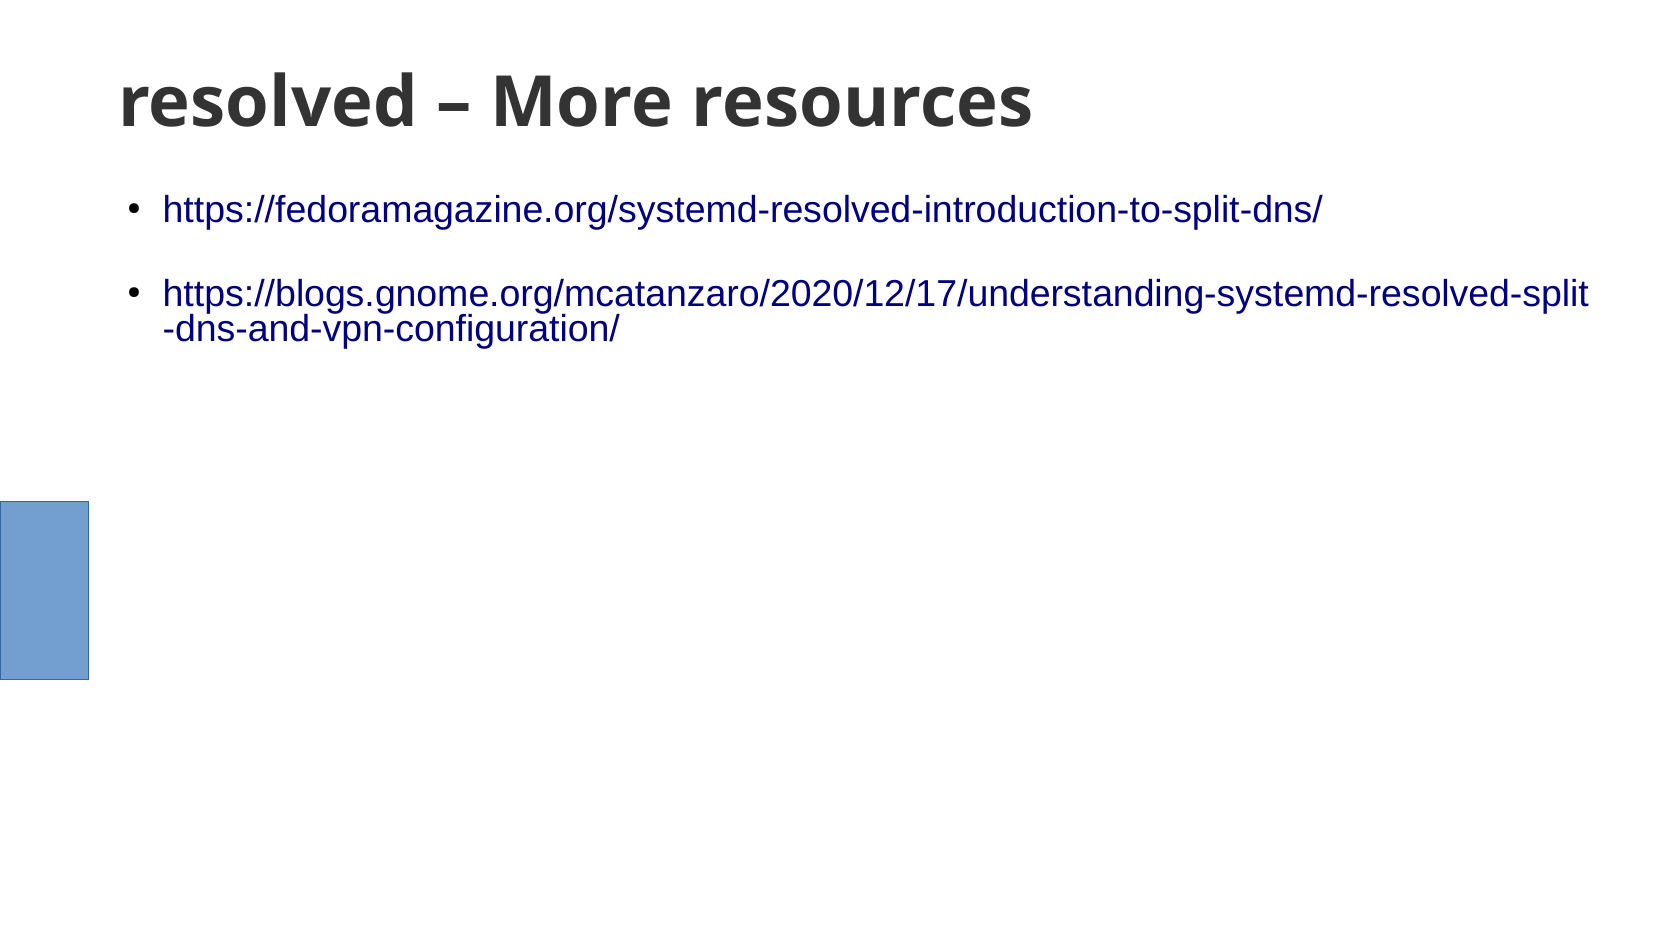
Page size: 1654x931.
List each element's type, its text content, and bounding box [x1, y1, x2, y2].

title resolved – More resources [118, 10, 1536, 181]
text_box https://fedoramagazine.org/systemd-resolved-introduction-to-split-dns/ https://blogs.gnome.org/mcatanzaro/2020/12/17/understanding-systemd-resolved-split-dns-and-vpn-configuration/ [112, 181, 1613, 857]
